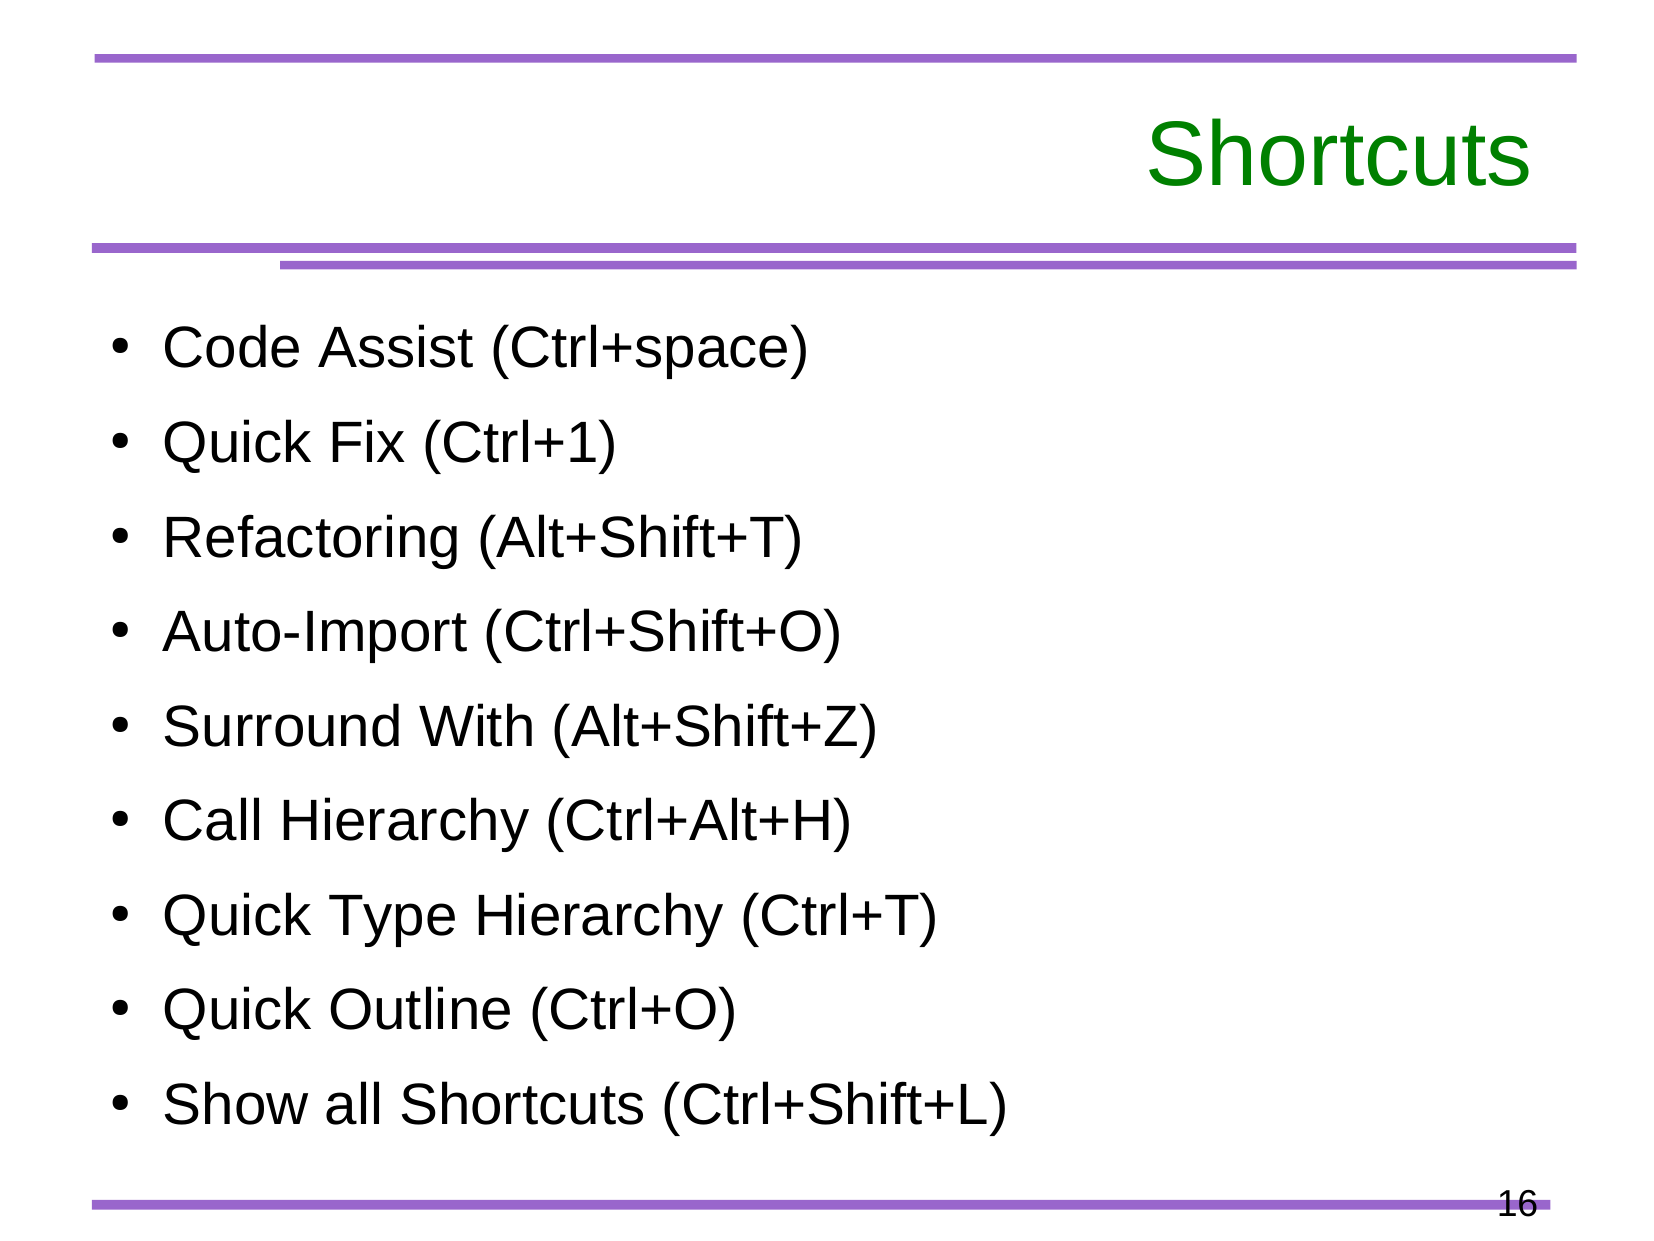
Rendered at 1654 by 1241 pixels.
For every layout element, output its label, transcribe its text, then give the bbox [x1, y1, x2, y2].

title Shortcuts [121, 49, 1534, 257]
list Code Assist (Ctrl+space) Quick Fix (Ctrl+1) Refactoring (Alt+Shift+T) Auto-Import (Ctrl+Shift+O) Surround With (Alt+Shift+Z) Call Hierarchy (Ctrl+Alt+H) Quick Type Hierarchy (Ctrl+T) Quick Outline (Ctrl+O) Show all Shortcuts (Ctrl+Shift+L) [92, 315, 1563, 1163]
